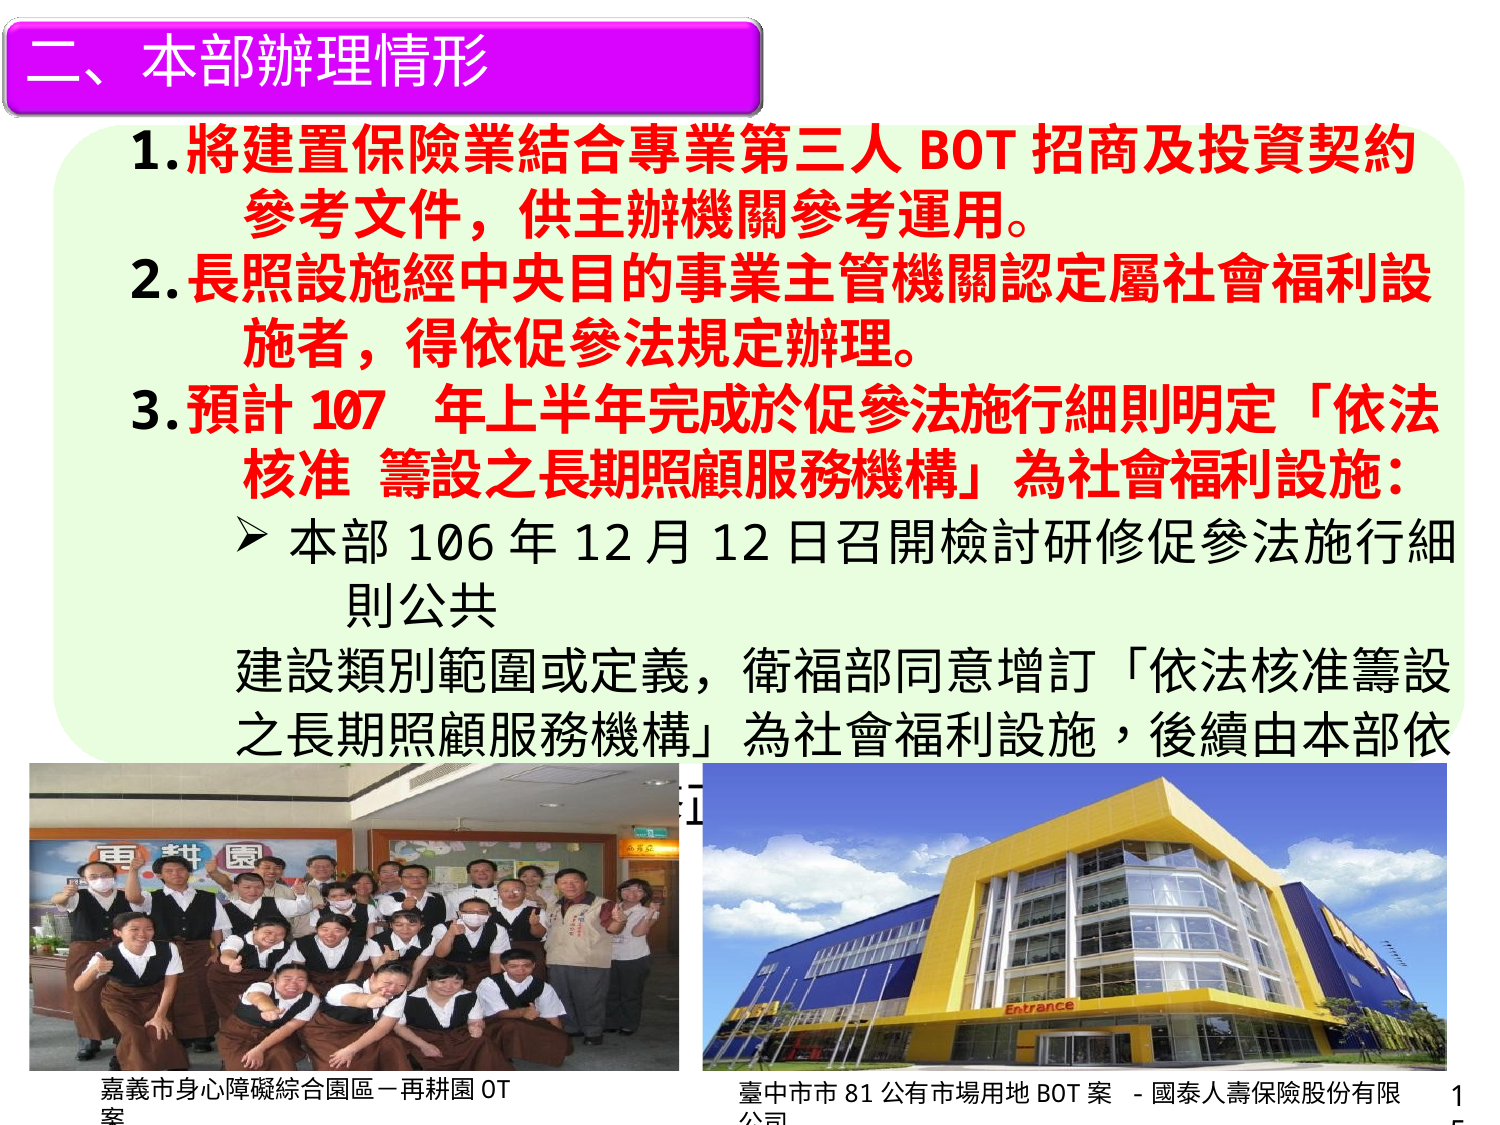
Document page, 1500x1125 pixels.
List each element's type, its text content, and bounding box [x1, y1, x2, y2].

title 二、本部辦理情形 [22, 21, 493, 97]
text_box 15 [1447, 1074, 1482, 1113]
text_box 臺中市市81公有市場用地BOT案 -國泰人壽保險股份有限公司 [736, 1075, 1403, 1109]
text_box [2, 16, 763, 117]
text_box 將建置保險業結合專業第三人BOT招商及投資契約參考文件，供主辦機關參考運用。 長照設施經中央目的事業主管機關認定屬社會福利設施者，得依促參法規定辦理。 預計107 年上半年完成於促參法施行細則明定「依法核准 籌設之長期照顧服務機構」為社會福利設施： 本部106年12月12日召開檢討研修促參法施行細則公共 建設類別範圍或定義，衛福部同意增訂「依法核准籌設 之長期照顧服務機構」為社會福利設施，後續由本部依 程序報請鈞院核定修正。 [125, 111, 1465, 775]
text_box [703, 763, 1447, 1070]
text_box [29, 125, 679, 1070]
text_box 嘉義市身心障礙綜合園區－再耕園OT案 [98, 1071, 528, 1105]
